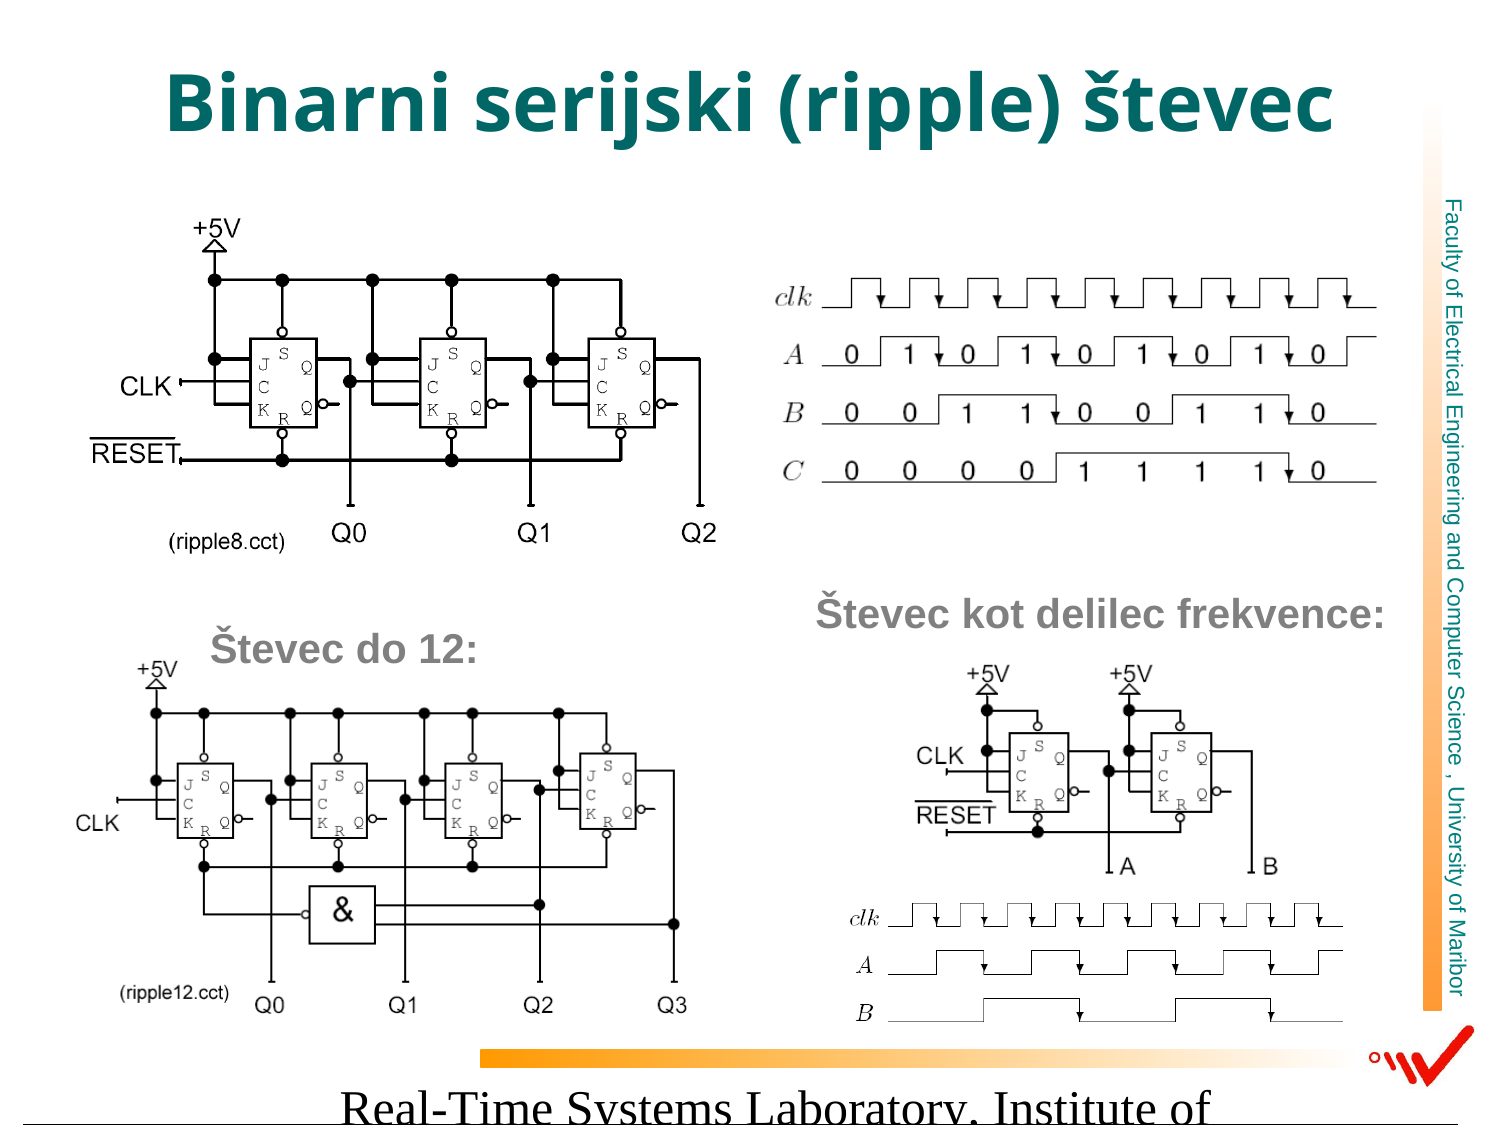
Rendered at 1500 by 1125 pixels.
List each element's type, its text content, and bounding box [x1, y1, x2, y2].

text_box Števec kot delilec frekvence: [800, 578, 1402, 645]
picture [837, 889, 1354, 1035]
picture [886, 647, 1287, 880]
picture [62, 660, 695, 1020]
title Binarni serijski (ripple) števec [75, 45, 1426, 233]
picture [751, 257, 1414, 512]
picture [65, 205, 724, 565]
text_box Števec do 12: [195, 613, 495, 680]
